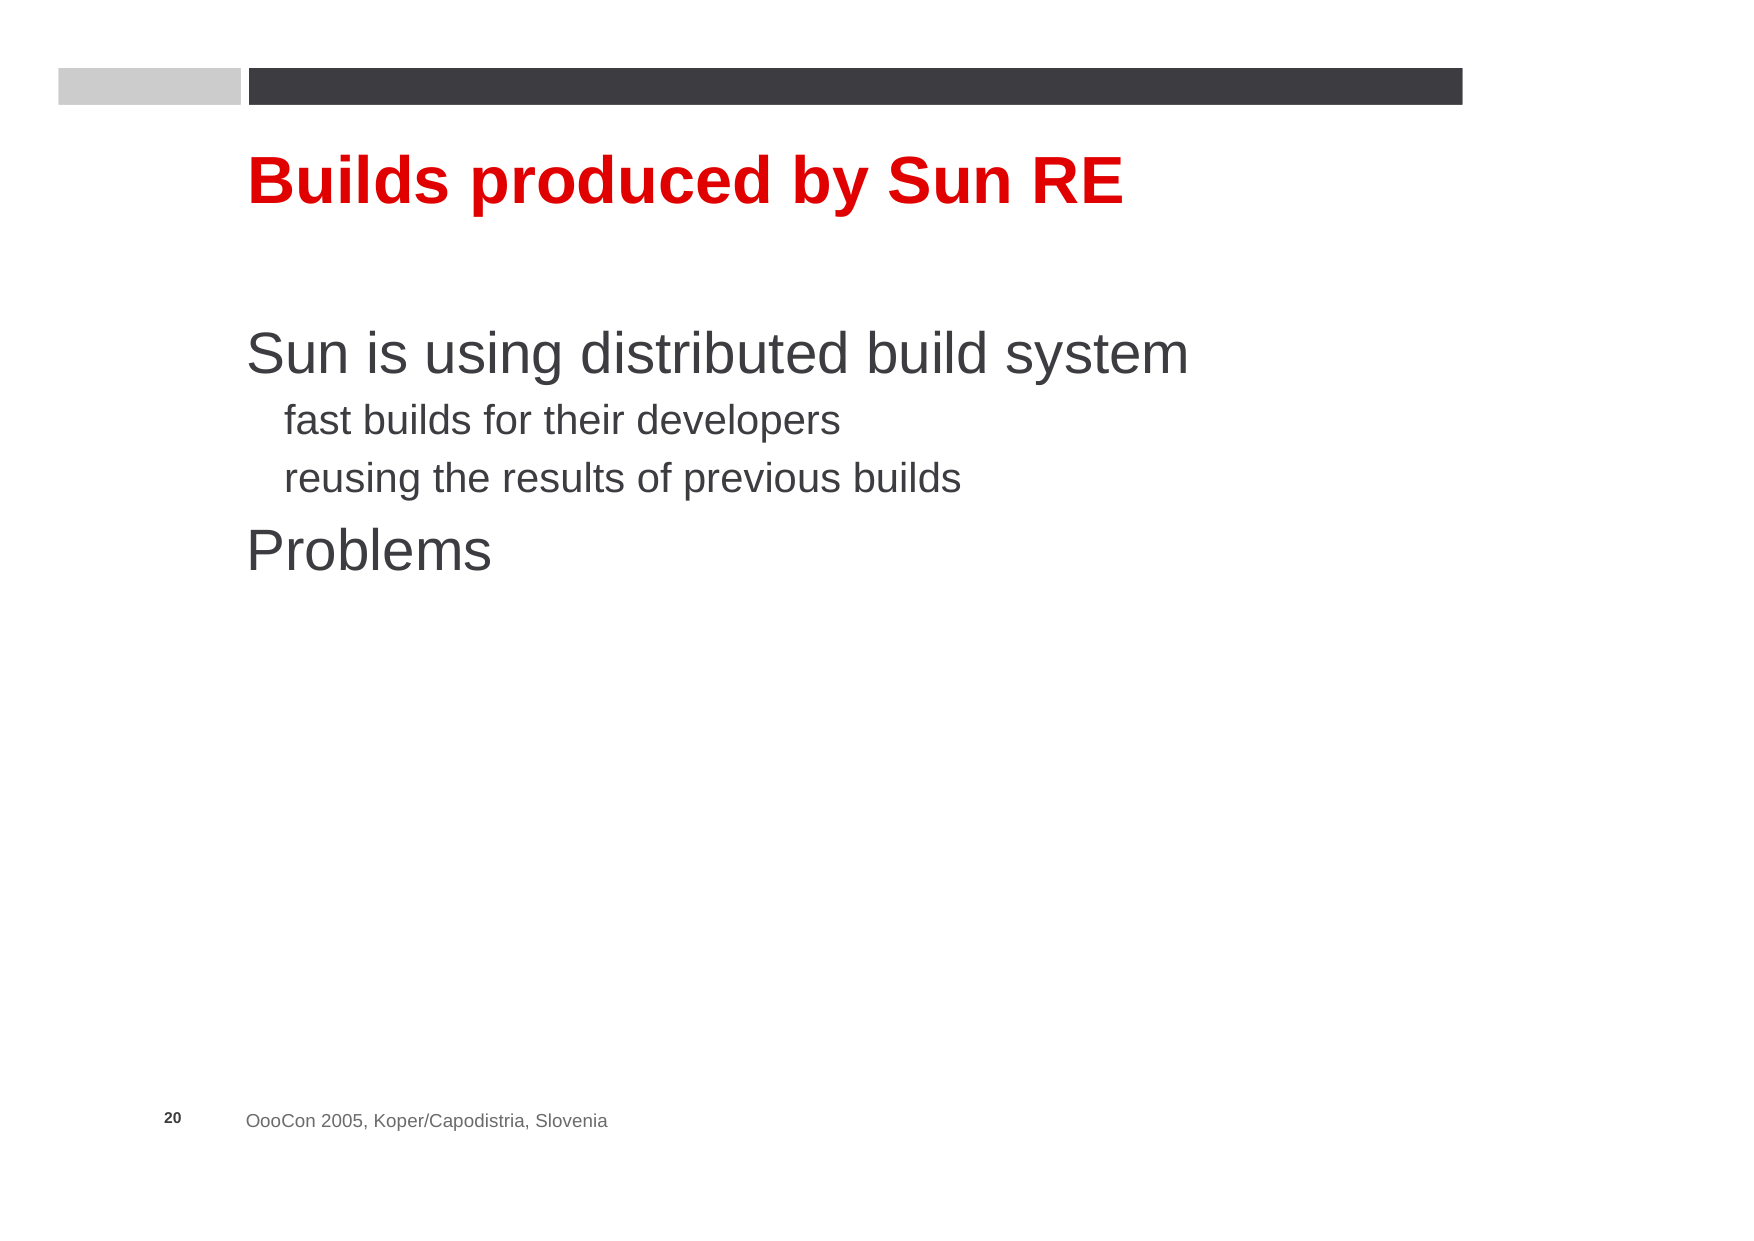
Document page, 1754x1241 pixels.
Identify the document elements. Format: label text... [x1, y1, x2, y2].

list Sun is using distributed build system fast builds for their developers reusing the results of previous builds Problems [246, 304, 1600, 1034]
title Builds produced by Sun RE [247, 100, 1581, 263]
